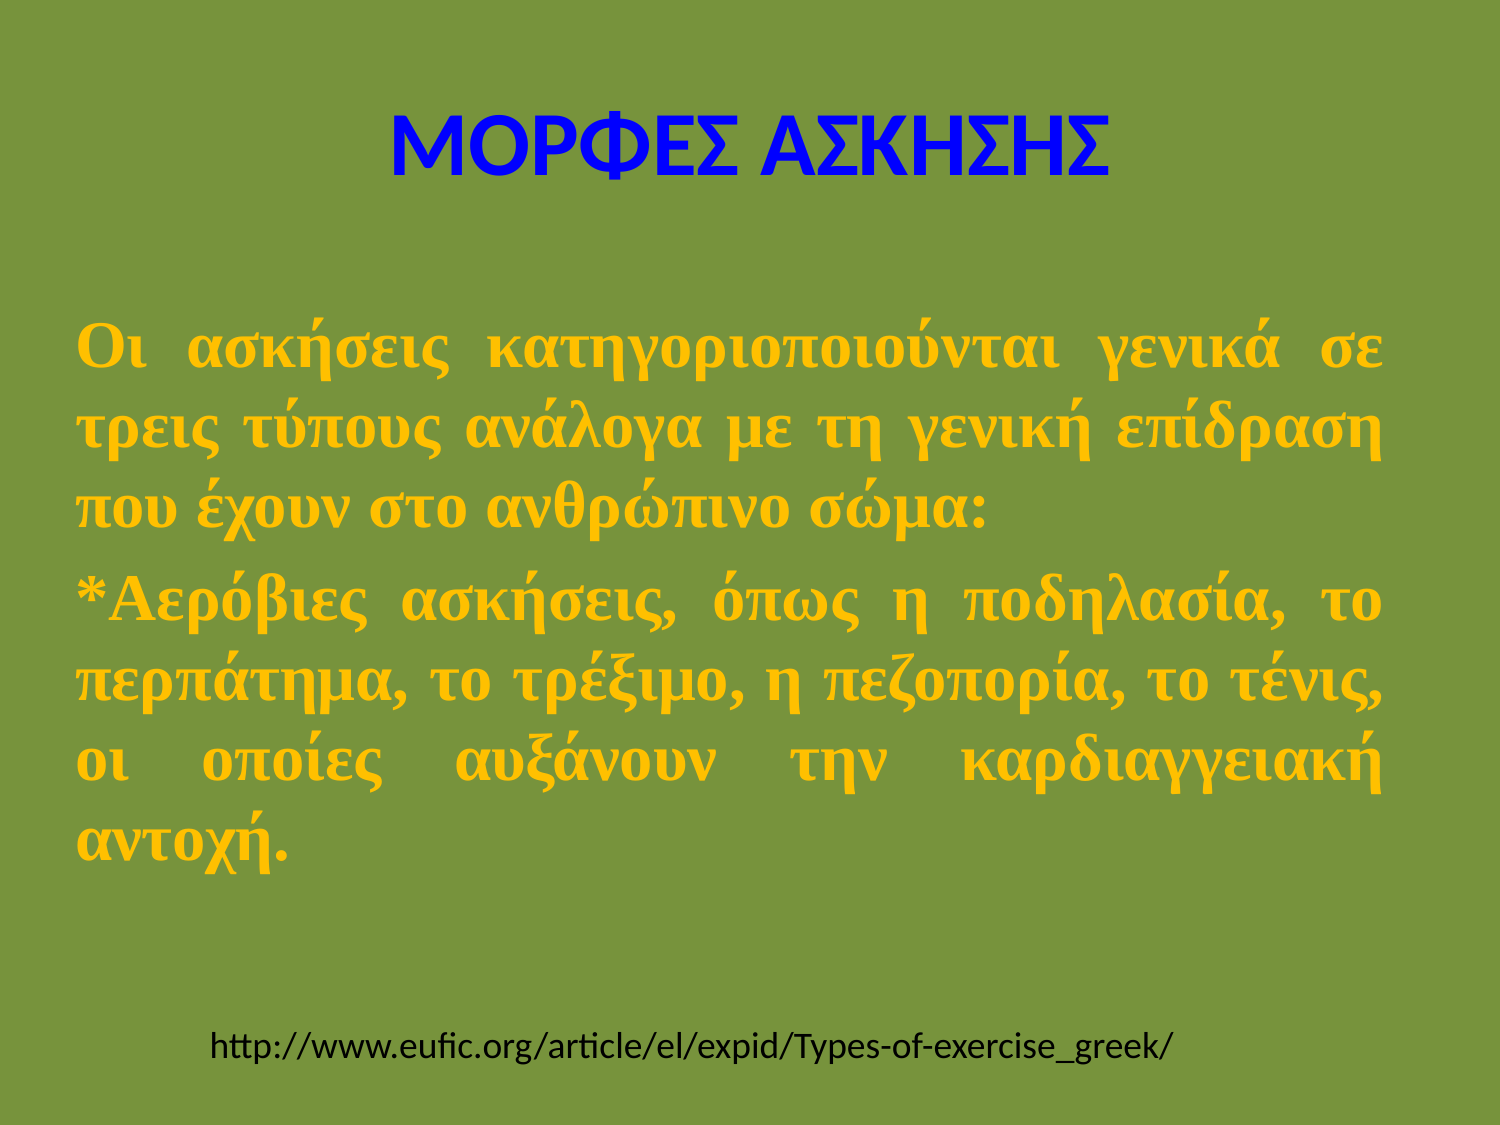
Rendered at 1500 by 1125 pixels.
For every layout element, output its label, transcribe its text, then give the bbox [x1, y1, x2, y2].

text_box http://www.eufic.org/article/el/expid/Types-of-exercise_greek/ [194, 1023, 1221, 1084]
title ΜΟΡΦΕΣ ΑΣΚΗΣΗΣ [75, 45, 1425, 233]
subtitle Οι ασκήσεις κατηγοριοποιούνται γενικά σε τρεις τύπους ανάλογα με τη γενική επίδραση που έχουν στο ανθρώπινο σώμα: *Αερόβιες ασκήσεις, όπως η ποδηλασία, το περπάτημα, το τρέξιμο, η πεζοπορία, το τένις, οι οποίες αυξάνουν την καρδιαγγειακή αντοχή. [75, 297, 1425, 970]
